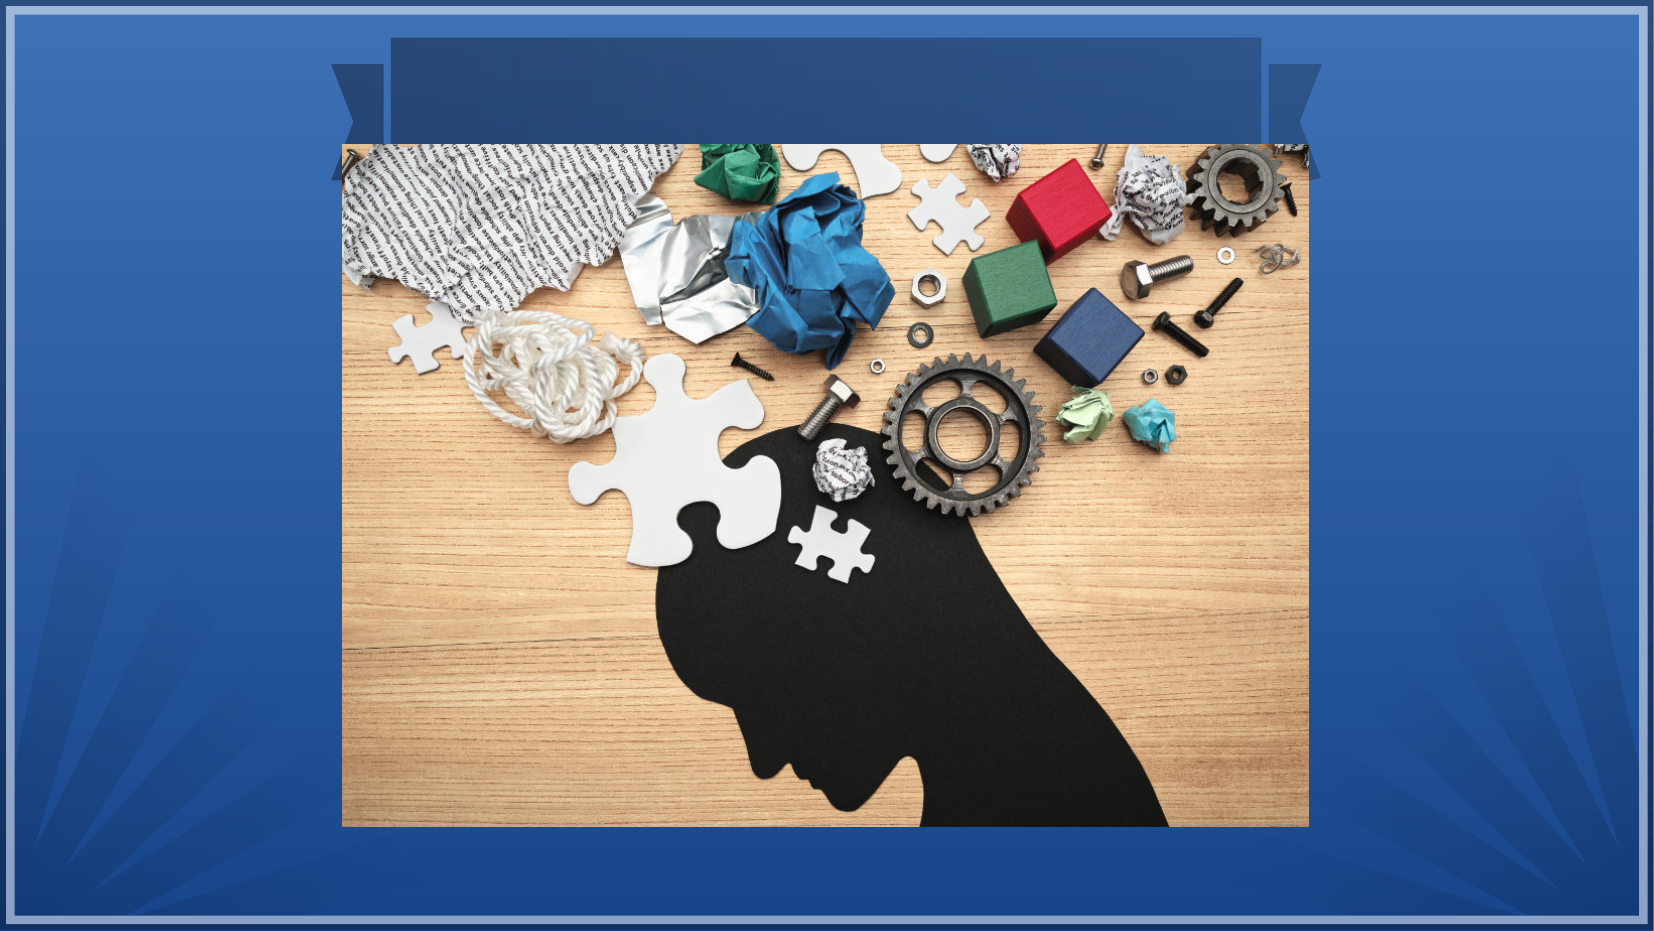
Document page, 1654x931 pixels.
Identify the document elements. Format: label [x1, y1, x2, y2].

picture [342, 144, 1309, 827]
